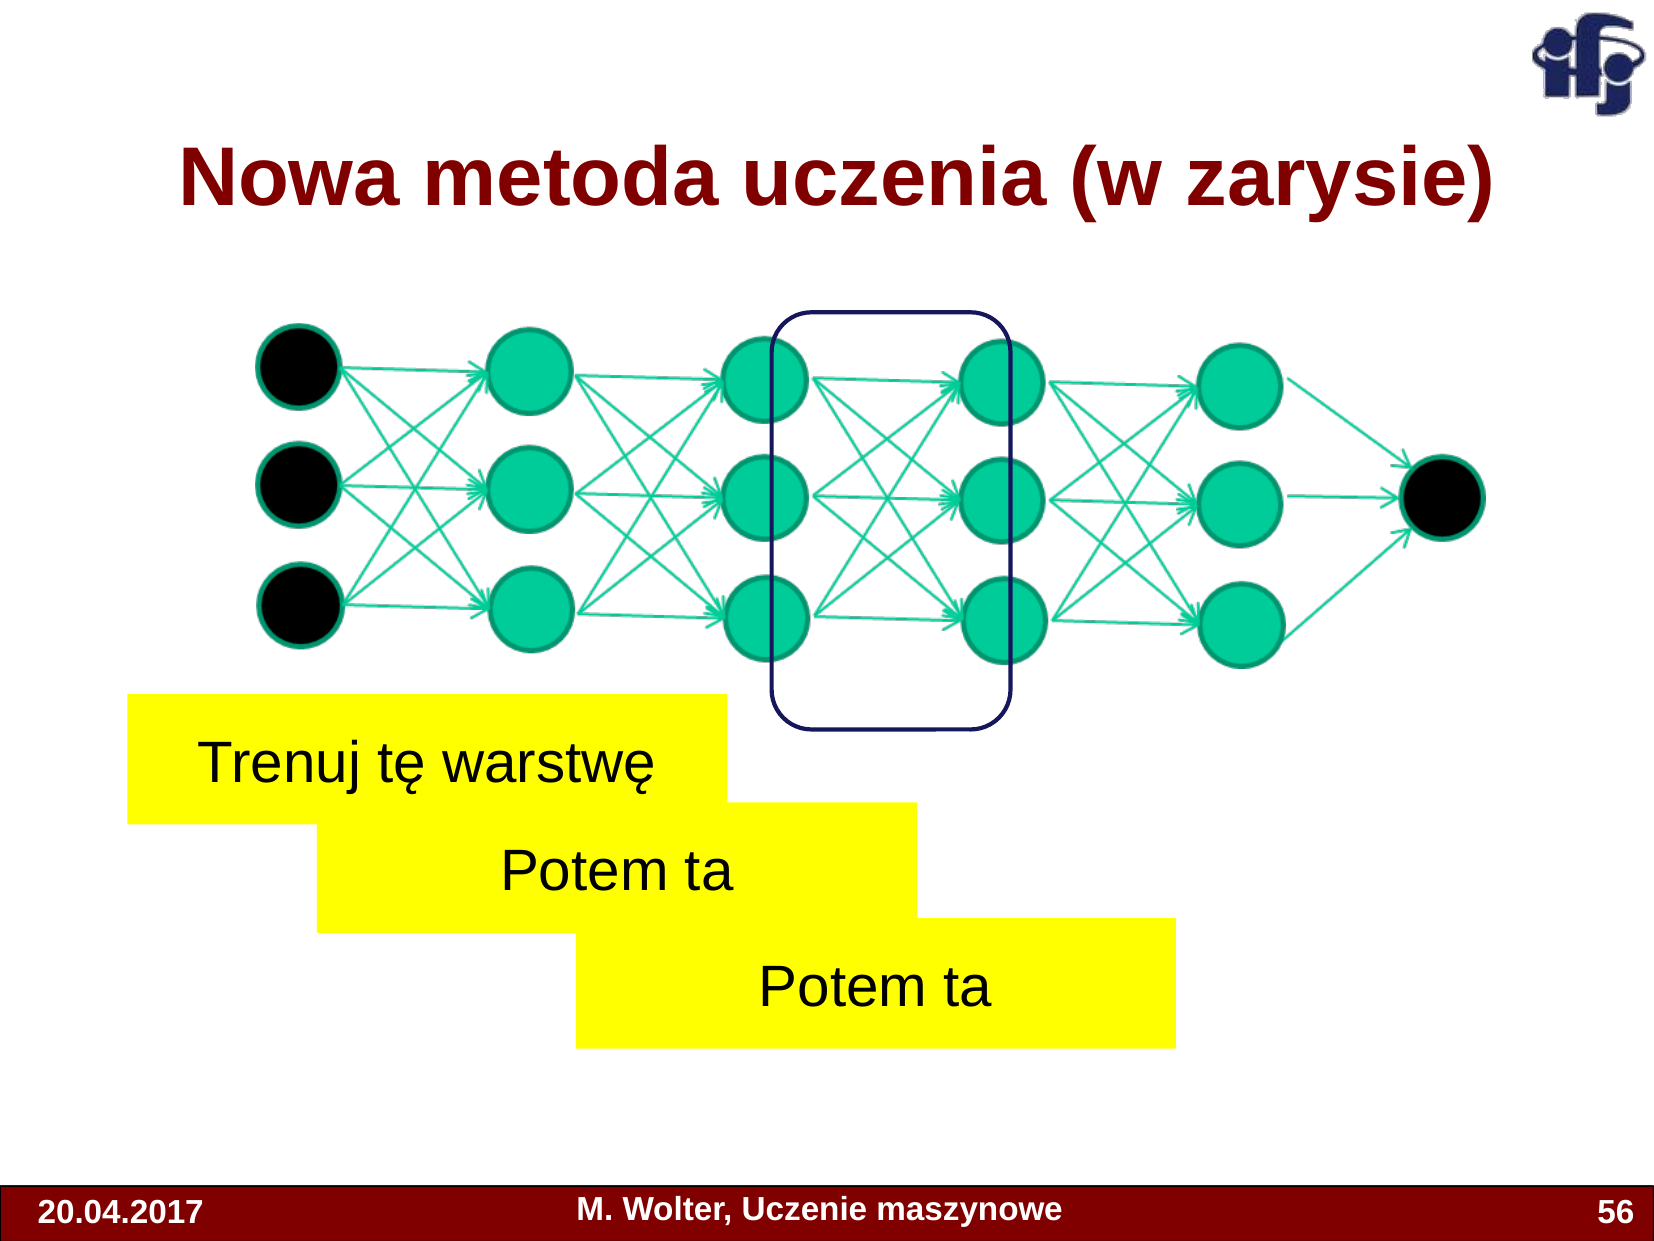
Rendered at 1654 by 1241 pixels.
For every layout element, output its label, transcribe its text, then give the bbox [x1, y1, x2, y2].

title Nowa metoda uczenia (w zarysie) [35, 55, 1639, 291]
picture [255, 323, 780, 669]
picture [1525, 0, 1654, 129]
text_box Potem ta [316, 802, 917, 933]
text_box Potem ta [575, 918, 1176, 1049]
picture [774, 323, 1008, 669]
text_box Trenuj tę warstwę [127, 693, 728, 825]
picture [1002, 323, 1486, 669]
